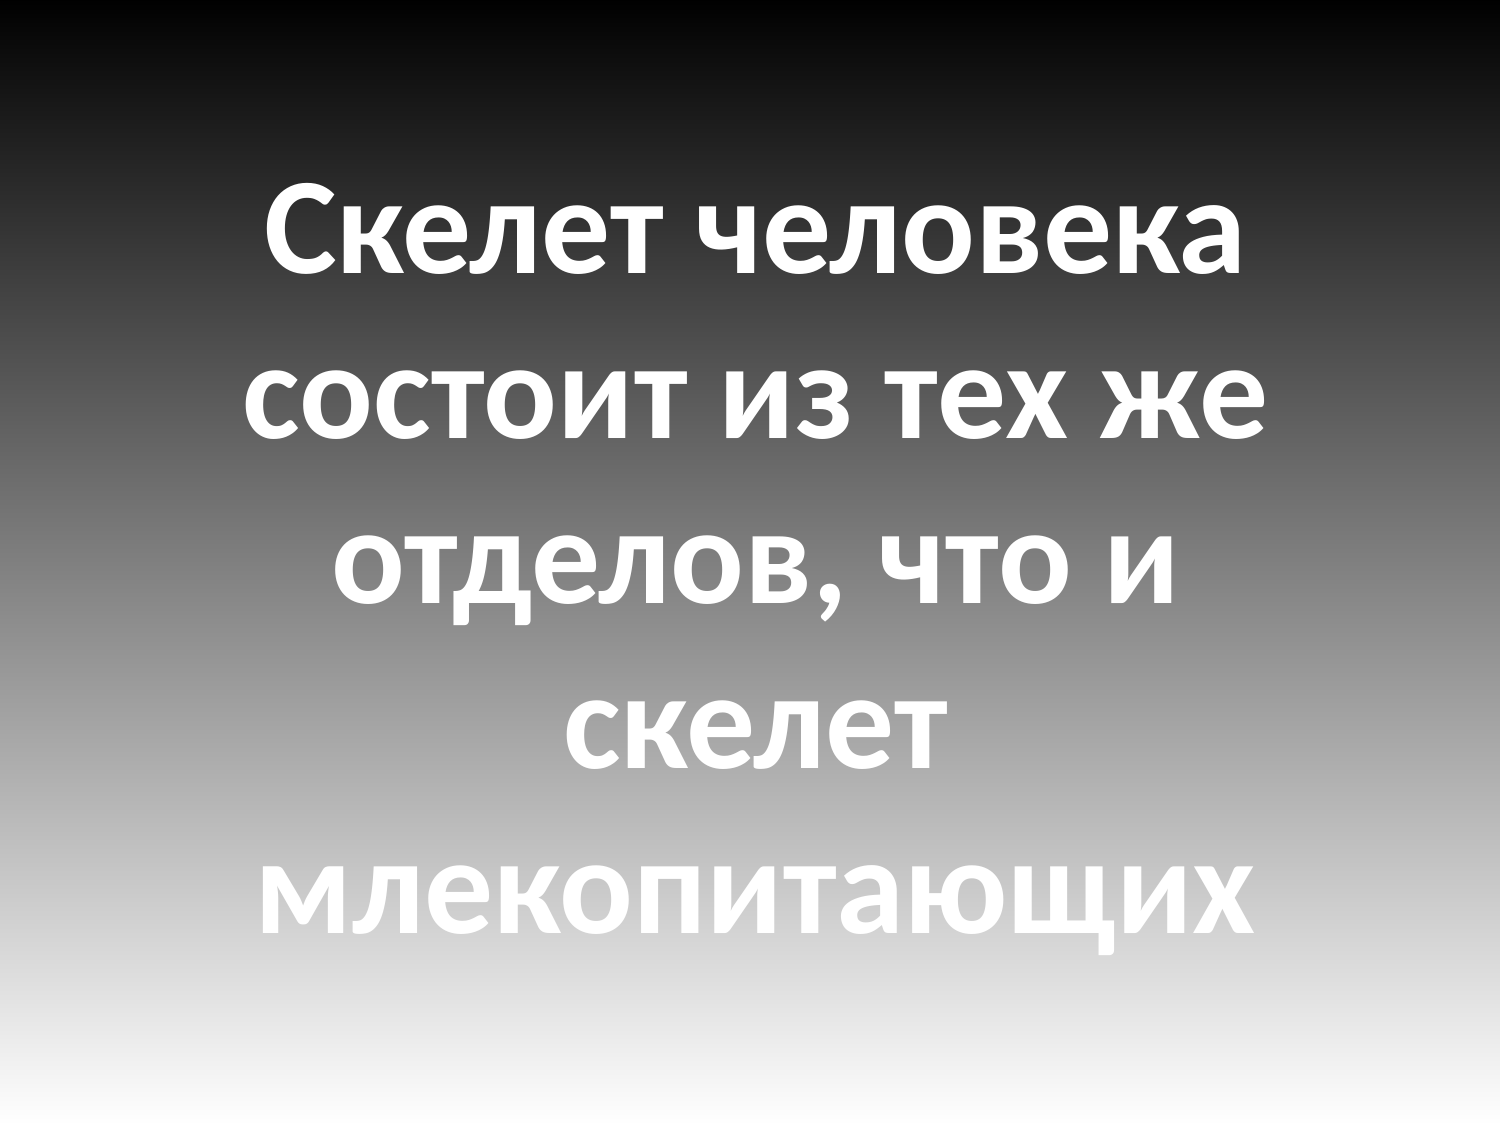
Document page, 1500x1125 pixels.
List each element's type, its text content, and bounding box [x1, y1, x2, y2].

text_box Скелет человека состоит из тех же отделов, что и скелет млекопитающих [163, 128, 1348, 969]
